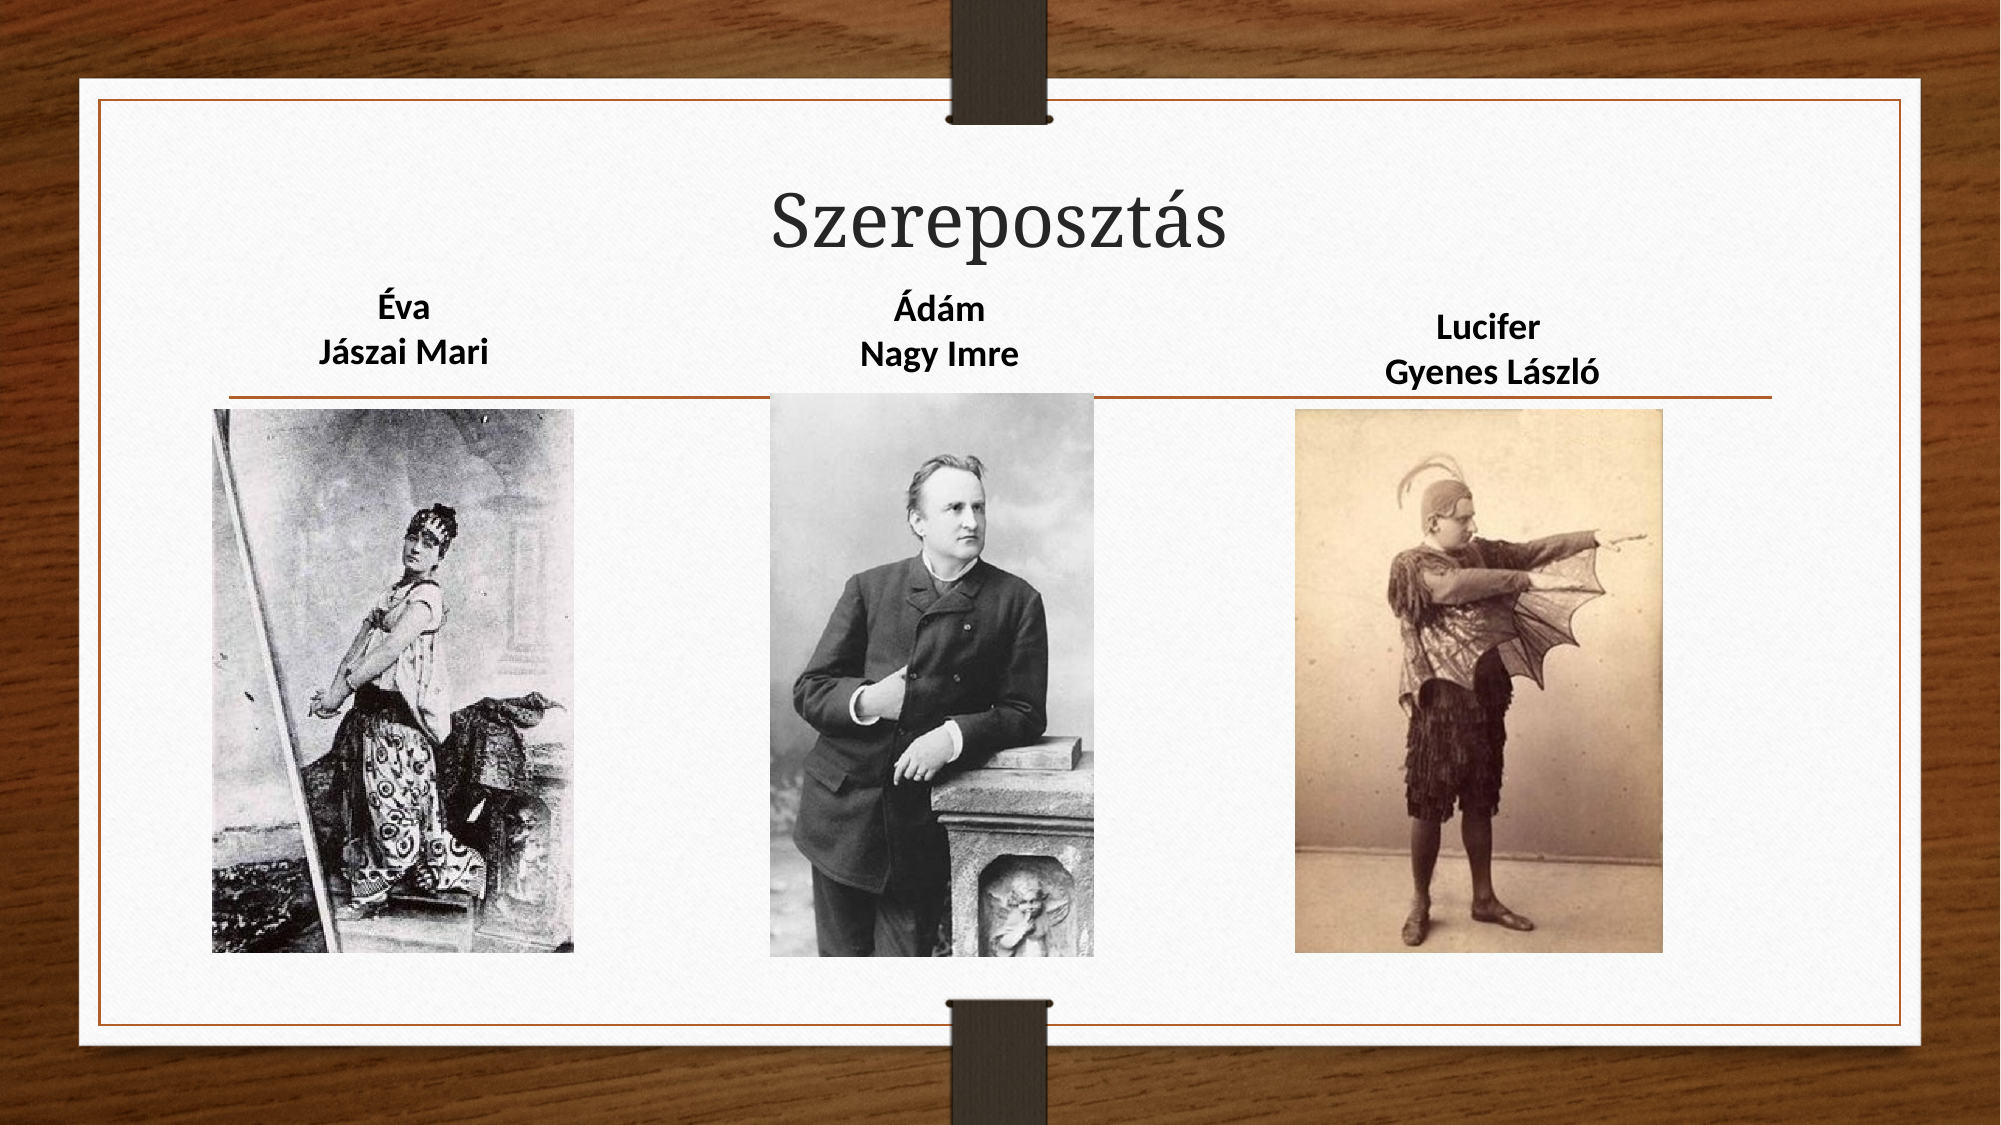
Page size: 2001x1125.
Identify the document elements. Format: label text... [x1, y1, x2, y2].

text_box Lucifer Gyenes László [1323, 294, 1663, 401]
picture [212, 409, 574, 953]
picture [770, 393, 1094, 957]
picture [1295, 409, 1663, 953]
text_box Ádám Nagy Imre [770, 276, 1110, 383]
text_box Éva Jászai Mari [212, 274, 597, 381]
title Szereposztás [212, 161, 1788, 275]
